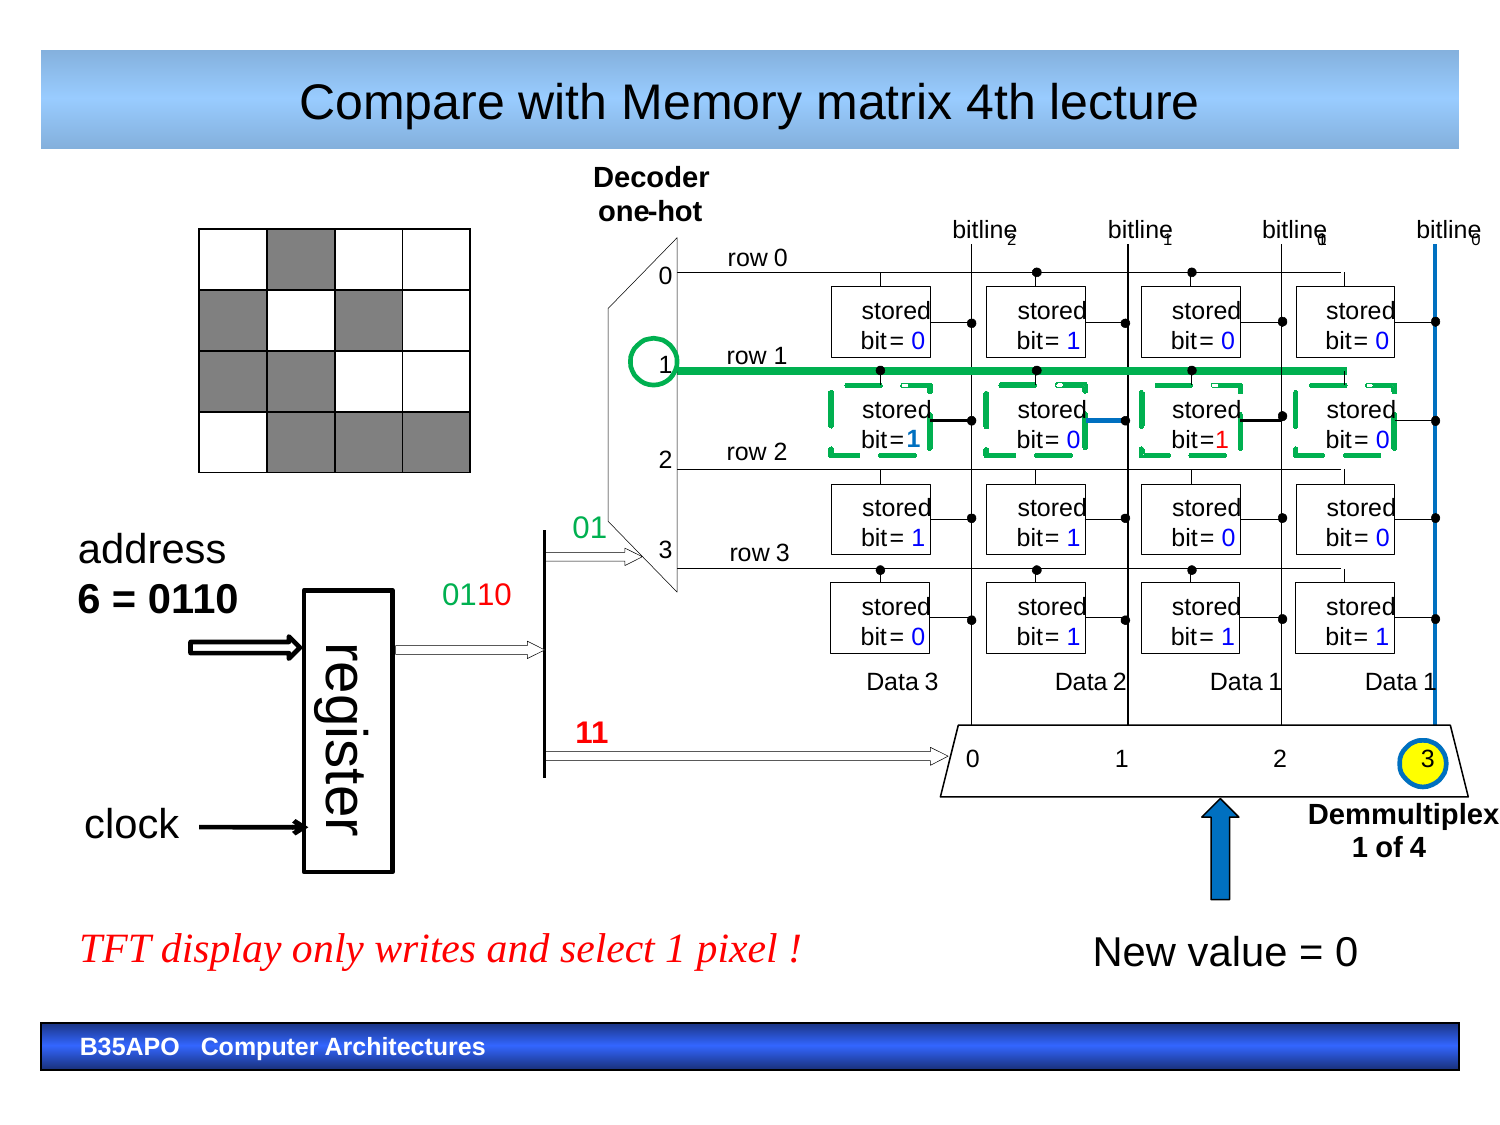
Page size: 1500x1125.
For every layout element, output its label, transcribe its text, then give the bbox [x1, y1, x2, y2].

text_box [1189, 367, 1195, 374]
text_box = [1354, 521, 1369, 552]
text_box stored [1172, 393, 1243, 424]
text_box stored [1326, 491, 1397, 522]
text_box stored [1017, 393, 1088, 424]
text_box 0 [1221, 521, 1236, 552]
text_box bit [860, 324, 889, 355]
text_box hot [657, 192, 703, 228]
text_box bit [1171, 423, 1199, 454]
text_box [1365, 383, 1397, 393]
text_box = [1045, 620, 1060, 651]
text_box [1279, 615, 1286, 623]
text_box 0 [1221, 324, 1236, 355]
text_box stored [861, 294, 932, 325]
text_box stored [862, 491, 932, 522]
text_box 0 [911, 620, 926, 651]
text_box 0 [1375, 521, 1390, 552]
text_box [968, 617, 975, 624]
text_box [1432, 417, 1439, 425]
text_box [927, 422, 933, 451]
text_box [546, 550, 640, 564]
title Compare with Memory matrix 4th lecture [41, 50, 1459, 149]
text_box [1055, 382, 1088, 393]
text_box 1 [911, 521, 926, 552]
text_box 3 [775, 536, 790, 567]
text_box [1082, 424, 1088, 450]
table_cell [200, 413, 266, 472]
text_box = [1199, 324, 1215, 355]
text_box 2 [1273, 742, 1288, 773]
text_box = [1045, 521, 1060, 552]
text_box 1 [1375, 620, 1390, 651]
text_box stored [1171, 590, 1242, 621]
text_box [1403, 743, 1443, 784]
text_box 10 [477, 573, 513, 612]
text_box bit [1171, 521, 1199, 552]
text_box 2 [1113, 665, 1128, 696]
text_box bit [860, 521, 889, 552]
text_box bitline [1416, 213, 1482, 244]
text_box Data [1364, 665, 1423, 696]
text_box stored [1017, 590, 1088, 621]
text_box [1139, 390, 1145, 429]
text_box [983, 391, 989, 429]
text_box = [1045, 423, 1060, 454]
table_cell [403, 291, 469, 350]
text_box bit [1325, 620, 1353, 651]
text_box [828, 446, 860, 458]
text_box bitline [1107, 213, 1174, 244]
table_cell [268, 352, 334, 411]
text_box stored [1326, 590, 1397, 621]
text_box 0 [911, 324, 926, 355]
text_box [968, 515, 975, 522]
text_box bit [1170, 324, 1199, 355]
table_header [336, 230, 402, 289]
text_box 1 [1066, 324, 1081, 355]
text_box 3 [1420, 742, 1435, 773]
text_box = [1353, 620, 1369, 651]
text_box [1279, 318, 1286, 325]
text_box 3 [658, 533, 673, 564]
table_cell [336, 291, 402, 350]
text_box = [1353, 324, 1369, 355]
text_box New value = 0 [1077, 916, 1374, 982]
text_box Demmultiplexer [1307, 795, 1500, 831]
text_box [983, 447, 1016, 458]
text_box 0 [1471, 228, 1481, 249]
table_cell [336, 413, 402, 472]
text_box 1 [1351, 828, 1375, 864]
text_box 0 [1375, 423, 1390, 454]
text_box [877, 567, 884, 574]
text_box stored [862, 393, 932, 424]
text_box [968, 320, 975, 327]
text_box 1 [773, 339, 788, 367]
text_box 4 [1413, 841, 1419, 850]
text_box [1033, 567, 1040, 574]
text_box [900, 383, 933, 393]
text_box 2 [1007, 228, 1017, 249]
text_box stored [1017, 491, 1088, 522]
text_box 1 [1215, 423, 1230, 454]
text_box row [726, 339, 773, 367]
text_box [1201, 798, 1239, 900]
text_box address 6 = 0110 [62, 514, 254, 630]
text_box - [648, 192, 657, 228]
text_box 1 [1423, 665, 1438, 696]
text_box stored [861, 590, 932, 621]
text_box stored [1172, 491, 1243, 522]
text_box = [889, 423, 905, 454]
table_header [403, 230, 469, 289]
text_box 4 [1409, 828, 1427, 864]
text_box [1238, 424, 1243, 451]
text_box [968, 417, 975, 424]
text_box Decoder [593, 158, 719, 194]
text_box 01 [442, 573, 477, 612]
text_box [1279, 514, 1286, 522]
text_box 2 [1113, 674, 1122, 688]
text_box = [1199, 620, 1215, 651]
text_box TFT display only writes and select 1 pixel ! [37, 913, 845, 979]
text_box 0 [1066, 423, 1081, 454]
table_cell [403, 352, 469, 411]
table_cell [268, 413, 334, 472]
text_box clock [69, 789, 195, 855]
text_box [609, 241, 676, 589]
text_box [1122, 320, 1129, 327]
text_box row [726, 435, 773, 466]
text_box [633, 341, 668, 382]
text_box of [1375, 828, 1409, 864]
text_box = [1045, 324, 1060, 355]
text_box [1033, 269, 1040, 276]
text_box Data [1054, 665, 1113, 696]
table_header [268, 230, 334, 289]
text_box bit [1016, 620, 1045, 651]
text_box [1211, 383, 1243, 393]
text_box 1 [658, 348, 673, 379]
text_box bit [1016, 324, 1045, 355]
text_box 2 [658, 443, 673, 474]
text_box 0 [658, 259, 673, 290]
text_box bit [1325, 324, 1353, 355]
text_box 0 [773, 241, 789, 272]
text_box 0 [965, 742, 980, 773]
text_box [1189, 567, 1195, 574]
text_box 2 [773, 435, 788, 466]
text_box [1279, 412, 1286, 420]
text_box 1 [1114, 742, 1129, 773]
text_box bit [1325, 521, 1354, 552]
text_box [1293, 446, 1325, 458]
table_cell [268, 291, 334, 350]
table_header [200, 230, 266, 289]
text_box [998, 382, 1037, 388]
text_box 1 [1066, 620, 1081, 651]
text_box [1343, 453, 1381, 458]
text_box [1122, 617, 1129, 624]
text_box [1391, 424, 1397, 451]
text_box Data [1209, 665, 1268, 696]
text_box bitline [1262, 213, 1328, 244]
text_box 1 [1221, 620, 1236, 651]
text_box 3 [924, 665, 939, 696]
text_box 01 [572, 506, 608, 545]
text_box [1309, 383, 1348, 388]
text_box 1 [1066, 521, 1081, 552]
text_box [877, 367, 884, 374]
text_box = [889, 521, 905, 552]
text_box bitline [952, 213, 1018, 244]
text_box = [1354, 423, 1369, 454]
table_cell [336, 352, 402, 411]
text_box [1188, 454, 1227, 458]
footer B35APO Computer Architectures [64, 1023, 691, 1071]
text_box 1 [1163, 228, 1173, 249]
text_box one [598, 192, 648, 228]
text_box [396, 643, 542, 657]
text_box Data [866, 665, 924, 696]
text_box bit [1016, 521, 1045, 552]
text_box [828, 390, 834, 429]
text_box 0 [1375, 324, 1390, 355]
text_box stored [1326, 393, 1397, 424]
text_box bit [860, 423, 889, 454]
text_box = [889, 620, 905, 651]
text_box bit [1170, 620, 1199, 651]
text_box register [306, 627, 392, 852]
text_box [1033, 367, 1040, 374]
text_box [1034, 453, 1073, 458]
text_box [1122, 515, 1129, 522]
text_box 1 [1268, 665, 1283, 696]
text_box [1432, 514, 1439, 522]
text_box [1432, 615, 1439, 623]
text_box bit [860, 620, 889, 651]
table_cell [200, 352, 266, 411]
text_box = [1199, 423, 1215, 454]
text_box [844, 383, 883, 388]
text_box row [729, 536, 775, 567]
table_cell [200, 291, 266, 350]
text_box stored [1326, 294, 1397, 325]
text_box bit [1325, 423, 1354, 454]
text_box [546, 749, 945, 764]
text_box = [1199, 521, 1215, 552]
text_box stored [1017, 294, 1088, 325]
text_box [1139, 446, 1171, 458]
text_box stored [1171, 294, 1242, 325]
text_box [1432, 318, 1439, 325]
text_box [1189, 269, 1195, 276]
table_cell [403, 413, 469, 472]
text_box [1155, 383, 1193, 388]
text_box 1 [1317, 228, 1328, 249]
text_box = [889, 324, 905, 355]
text_box row [727, 241, 773, 272]
text_box 1 [906, 422, 921, 453]
text_box [878, 453, 917, 458]
text_box [1122, 417, 1129, 424]
text_box [1293, 390, 1298, 429]
text_box 11 [575, 712, 609, 750]
text_box bit [1016, 423, 1045, 454]
